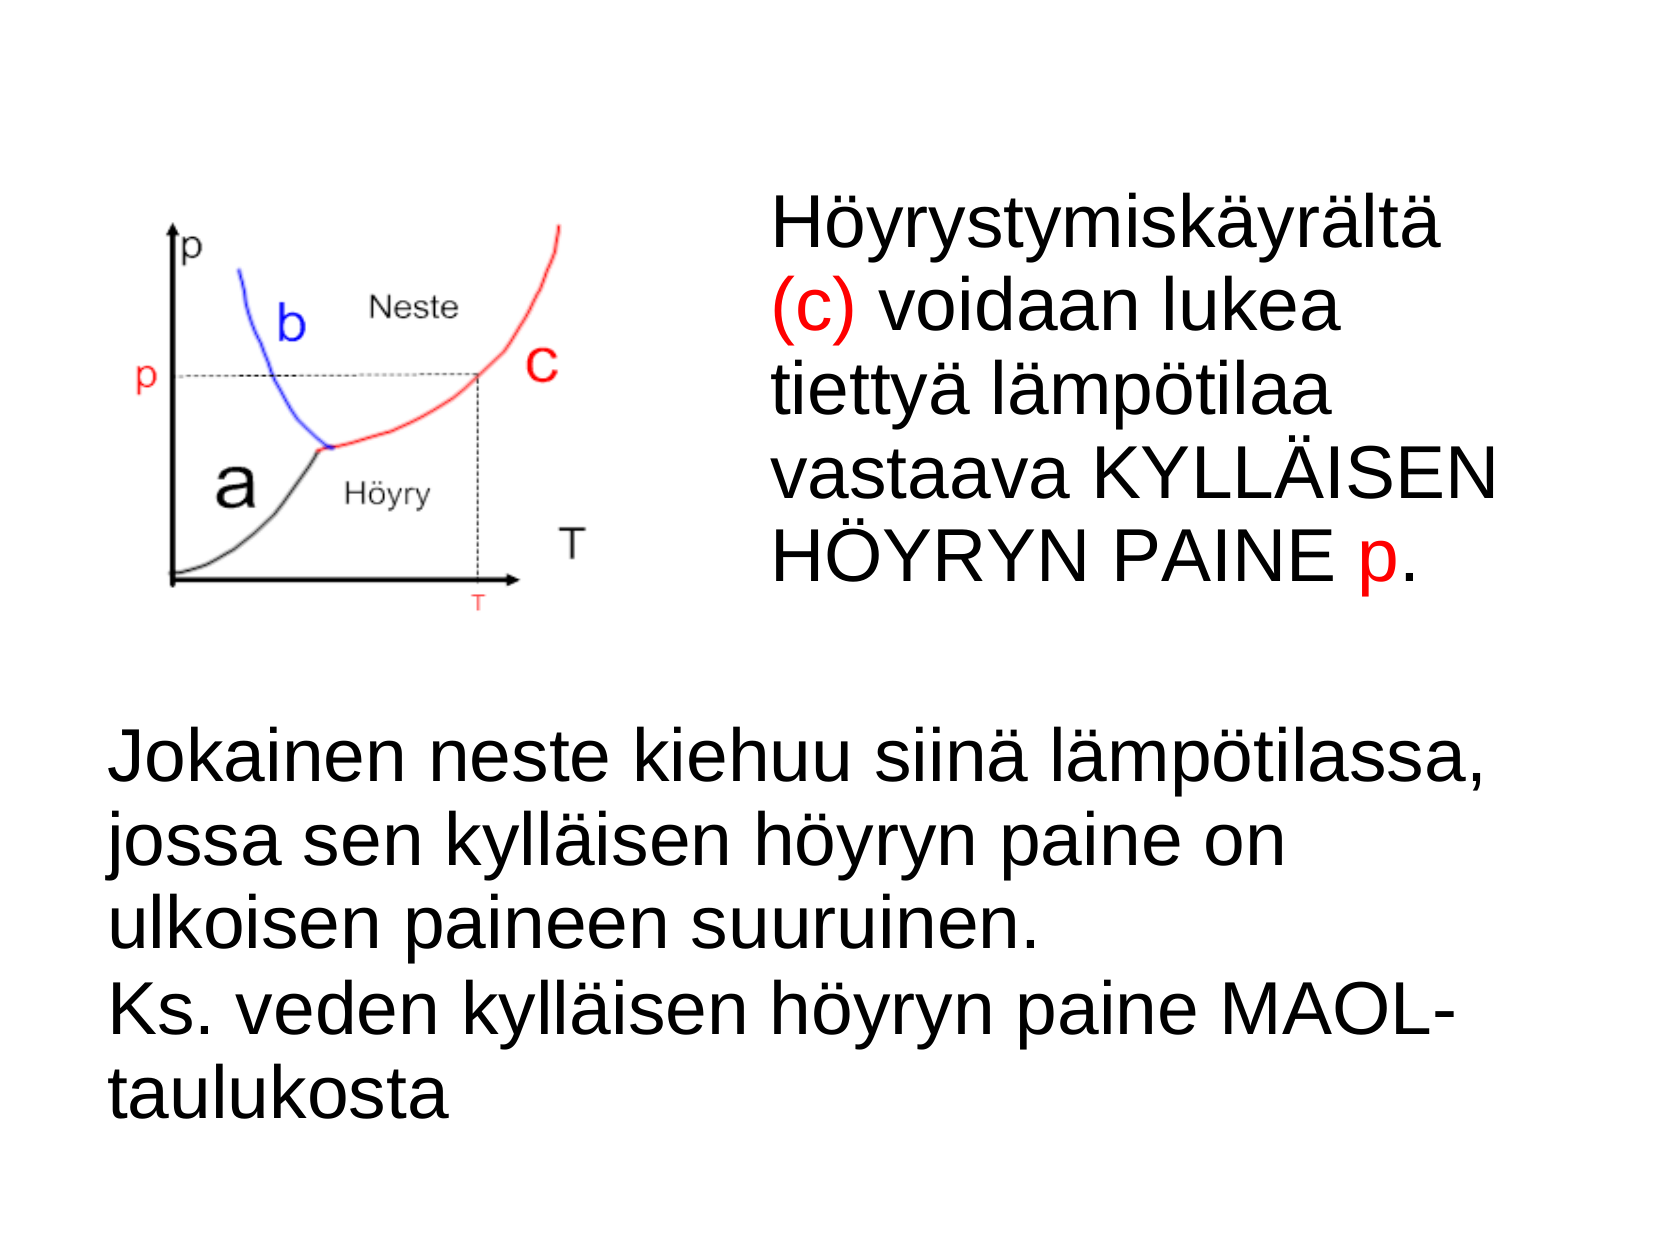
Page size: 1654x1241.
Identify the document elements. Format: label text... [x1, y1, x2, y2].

picture [94, 153, 654, 646]
text_box Höyrystymiskäyrältä (c) voidaan lukea tiettyä lämpötilaa vastaava KYLLÄISEN HÖYRYN PAINE p. [755, 167, 1536, 603]
text_box Jokainen neste kiehuu siinä lämpötilassa, jossa sen kylläisen höyryn paine on ulkoisen paineen suuruinen. Ks. veden kylläisen höyryn paine MAOL- taulukosta [92, 702, 1524, 1241]
